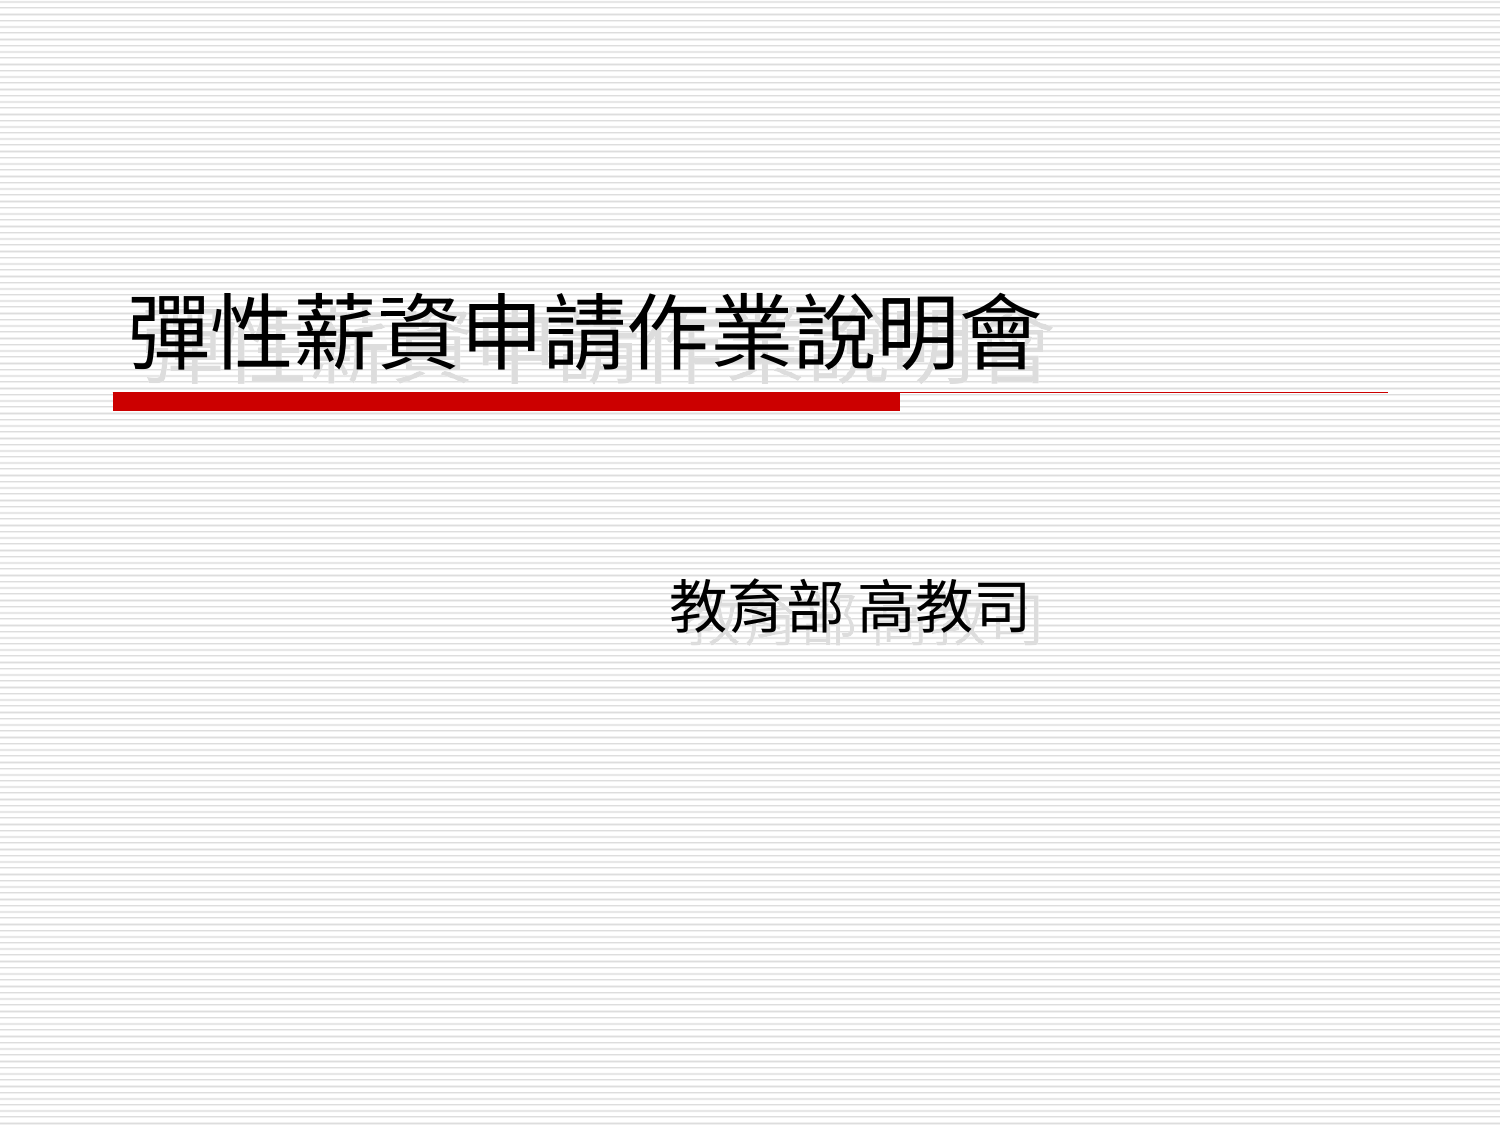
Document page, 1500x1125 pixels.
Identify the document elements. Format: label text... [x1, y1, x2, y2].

title 彈性薪資申請作業說明會 [112, 162, 1388, 388]
subtitle 教育部 高教司 [237, 562, 1388, 826]
